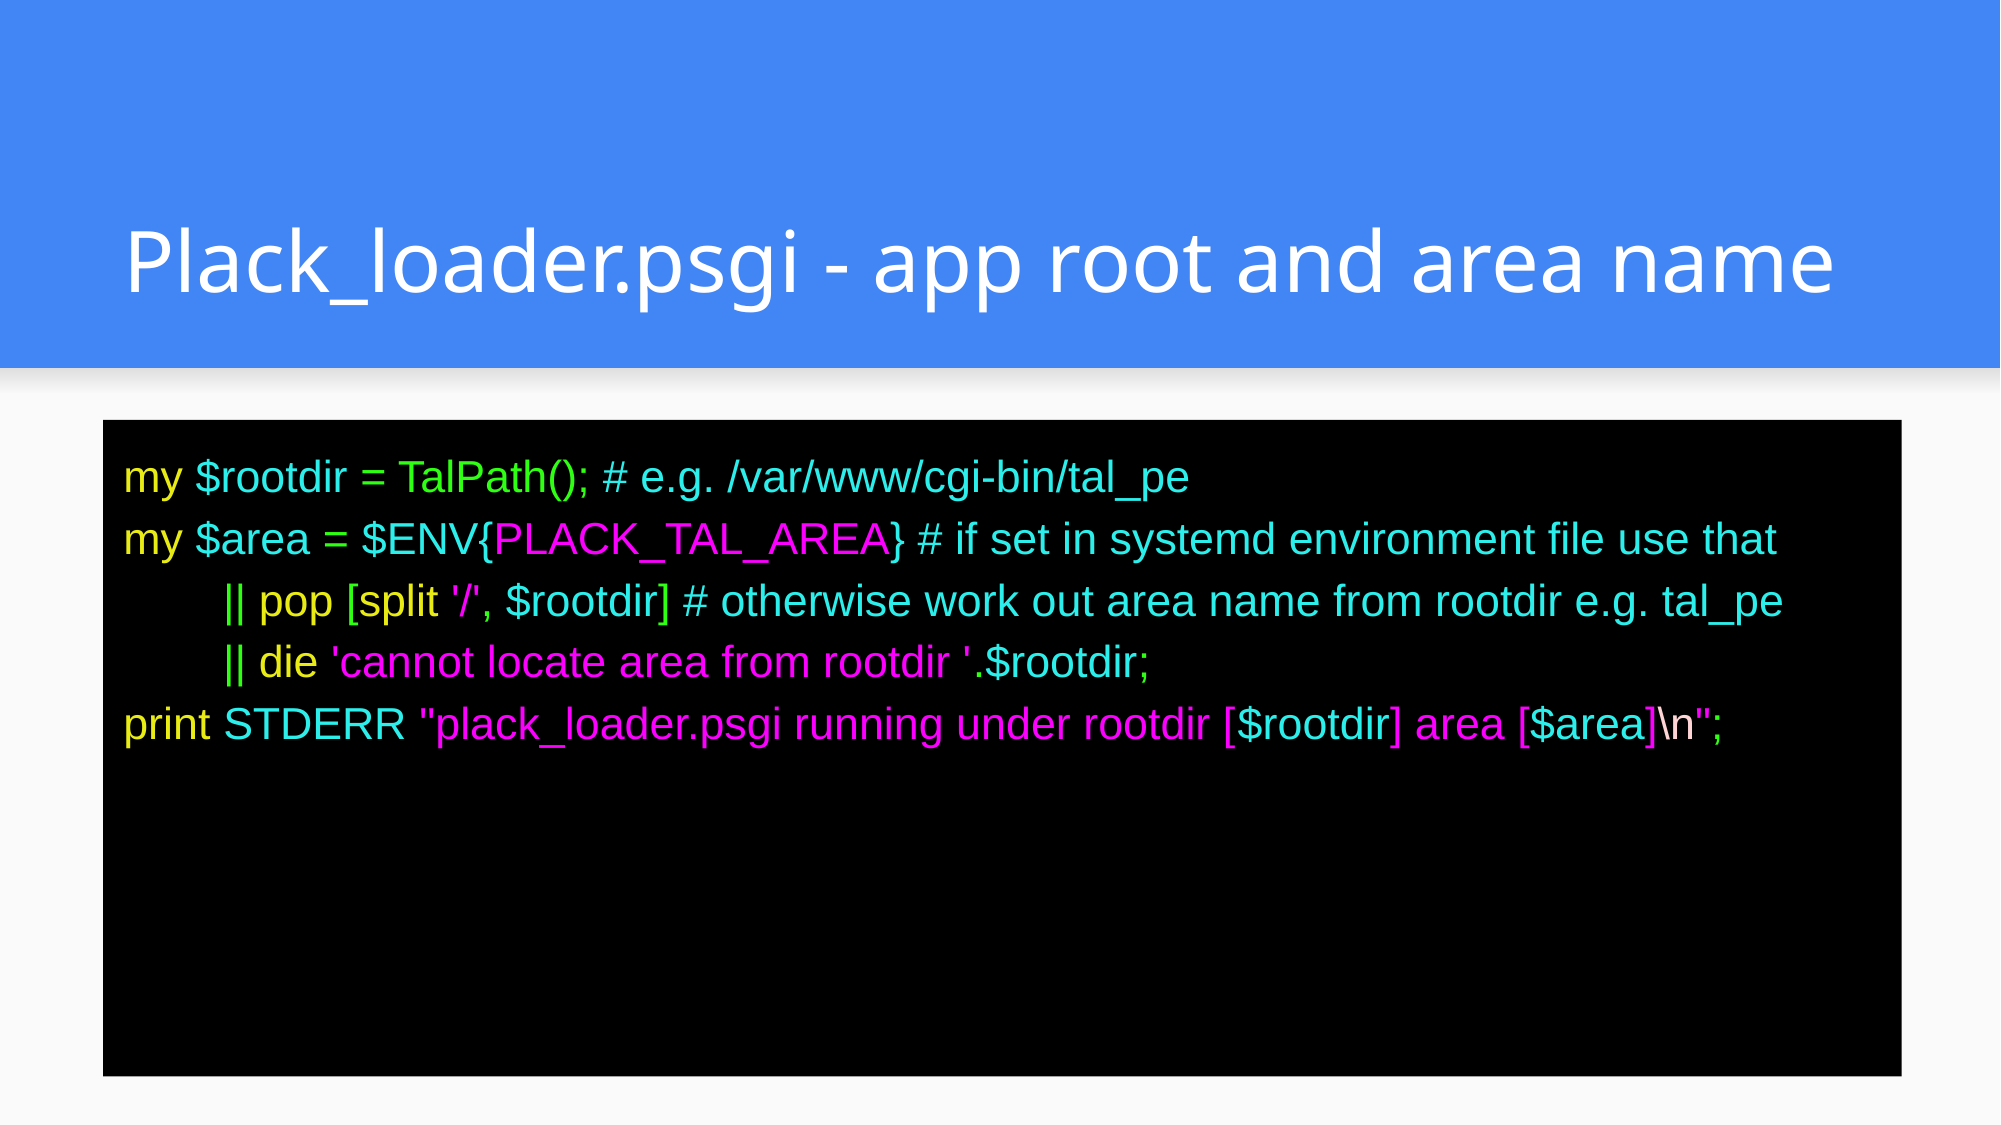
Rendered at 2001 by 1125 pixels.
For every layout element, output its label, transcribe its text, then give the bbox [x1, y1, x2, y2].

title Plack_loader.psgi - app root and area name [103, 161, 1902, 330]
list my $rootdir = TalPath(); # e.g. /var/www/cgi-bin/tal_pe my $area = $ENV{PLACK_TAL_AREA} # if set in systemd environment file use that || pop [split '/', $rootdir] # otherwise work out area name from rootdir e.g. tal_pe || die 'cannot locate area from rootdir '.$rootdir; print STDERR "plack_loader.psgi running under rootdir [$rootdir] area [$area]\n"; [103, 419, 1902, 1077]
